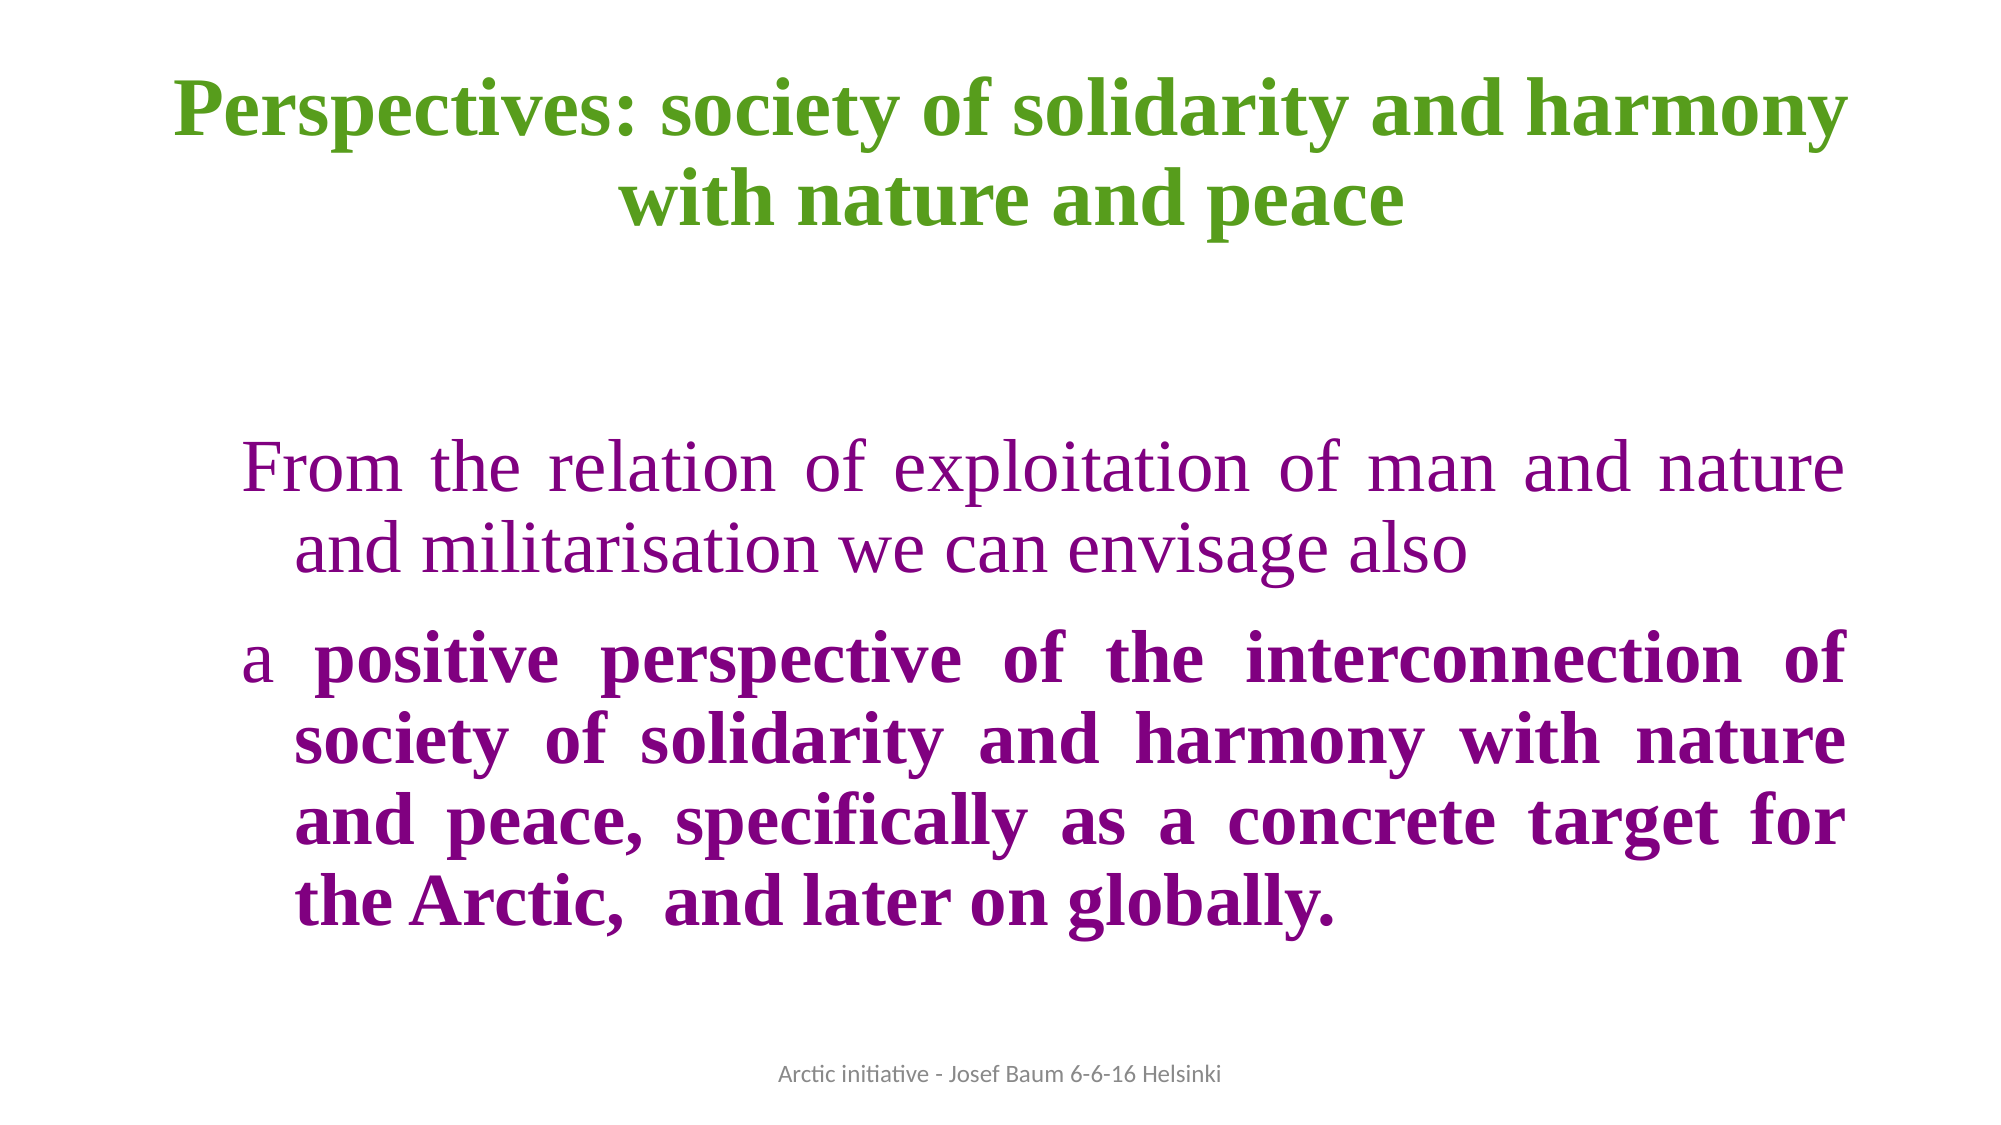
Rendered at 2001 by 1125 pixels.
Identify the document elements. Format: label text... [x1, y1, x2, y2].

text_box Arctic initiative - Josef Baum 6-6-16 Helsinki [662, 1042, 1338, 1103]
title Perspectives: society of solidarity and harmony with nature and peace [150, 45, 1876, 263]
list From the relation of exploitation of man and nature and militarisation we can envisage also a positive perspective of the interconnection of society of solidarity and harmony with nature and peace, specifically as a concrete target for the Arctic, and later on globally. [137, 299, 1863, 1014]
